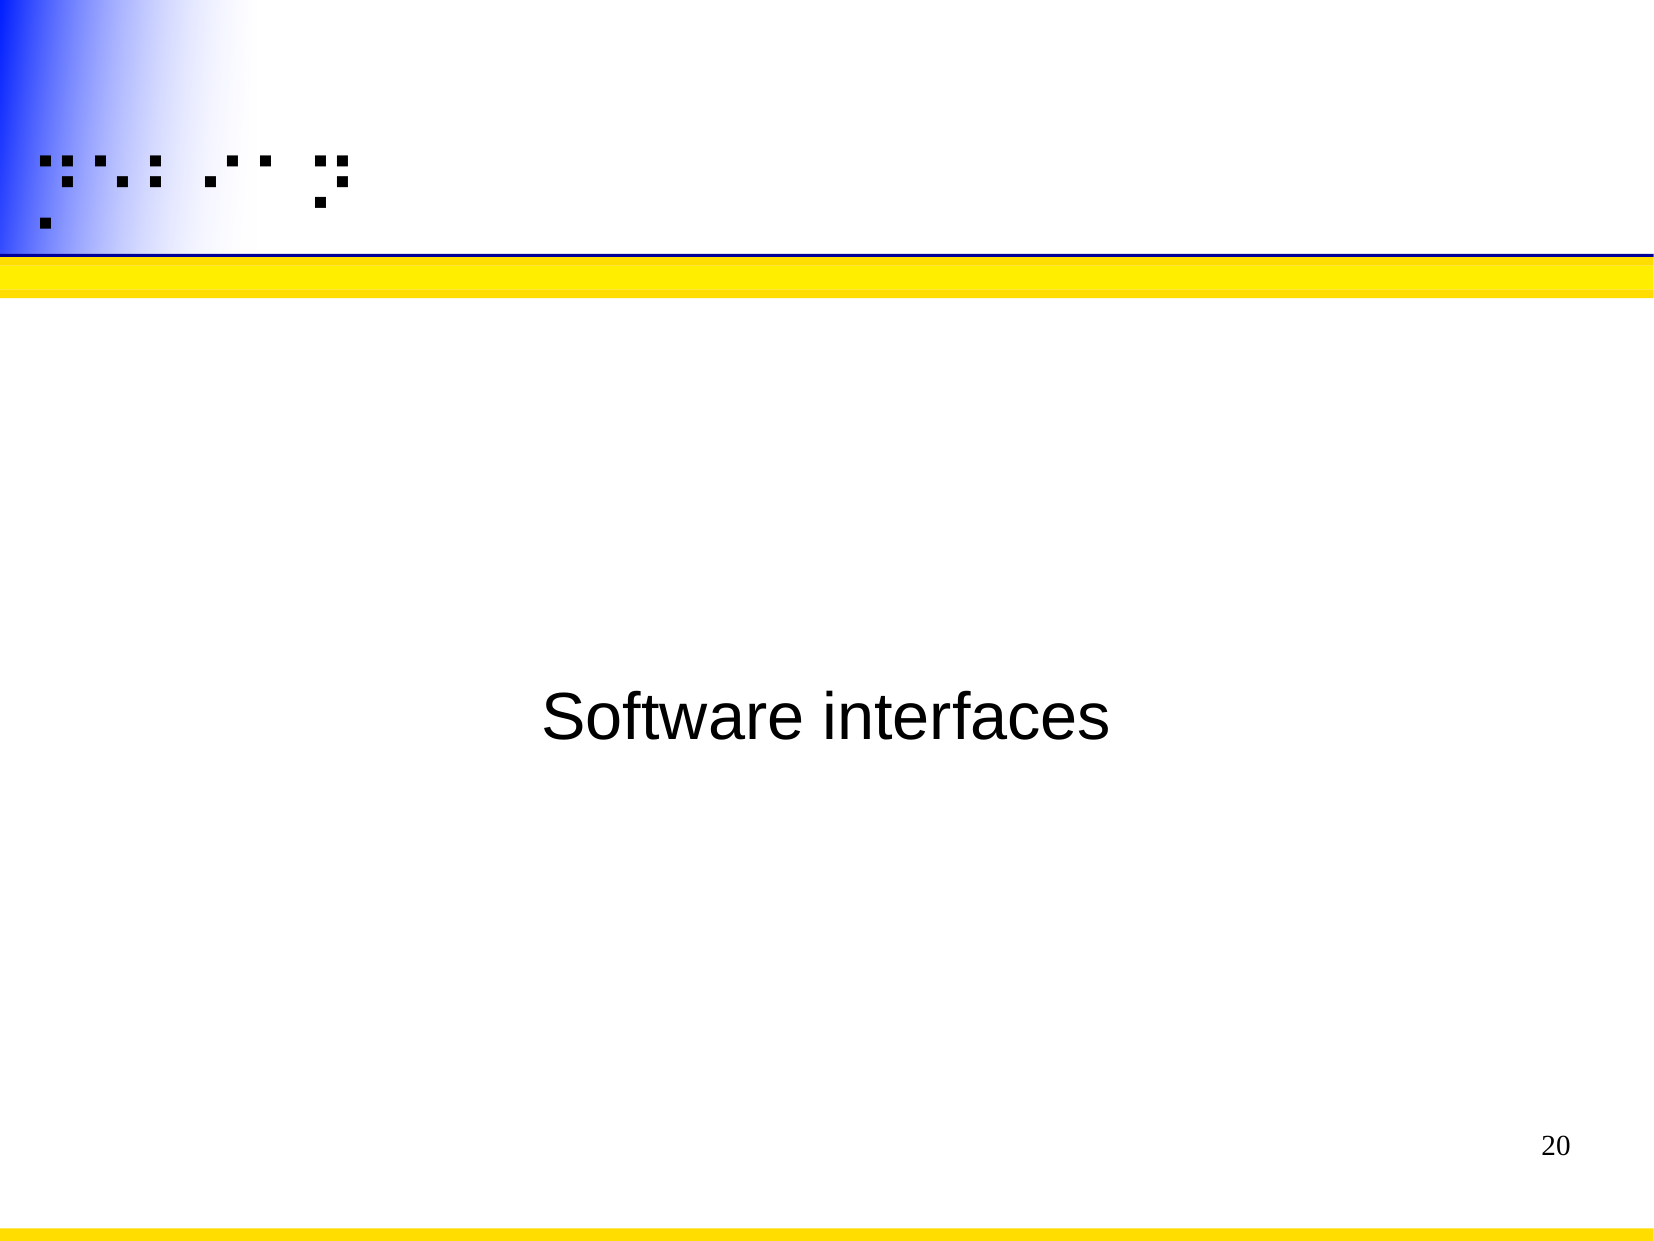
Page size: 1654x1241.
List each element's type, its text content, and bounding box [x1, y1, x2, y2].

subtitle Software interfaces [82, 307, 1571, 1126]
